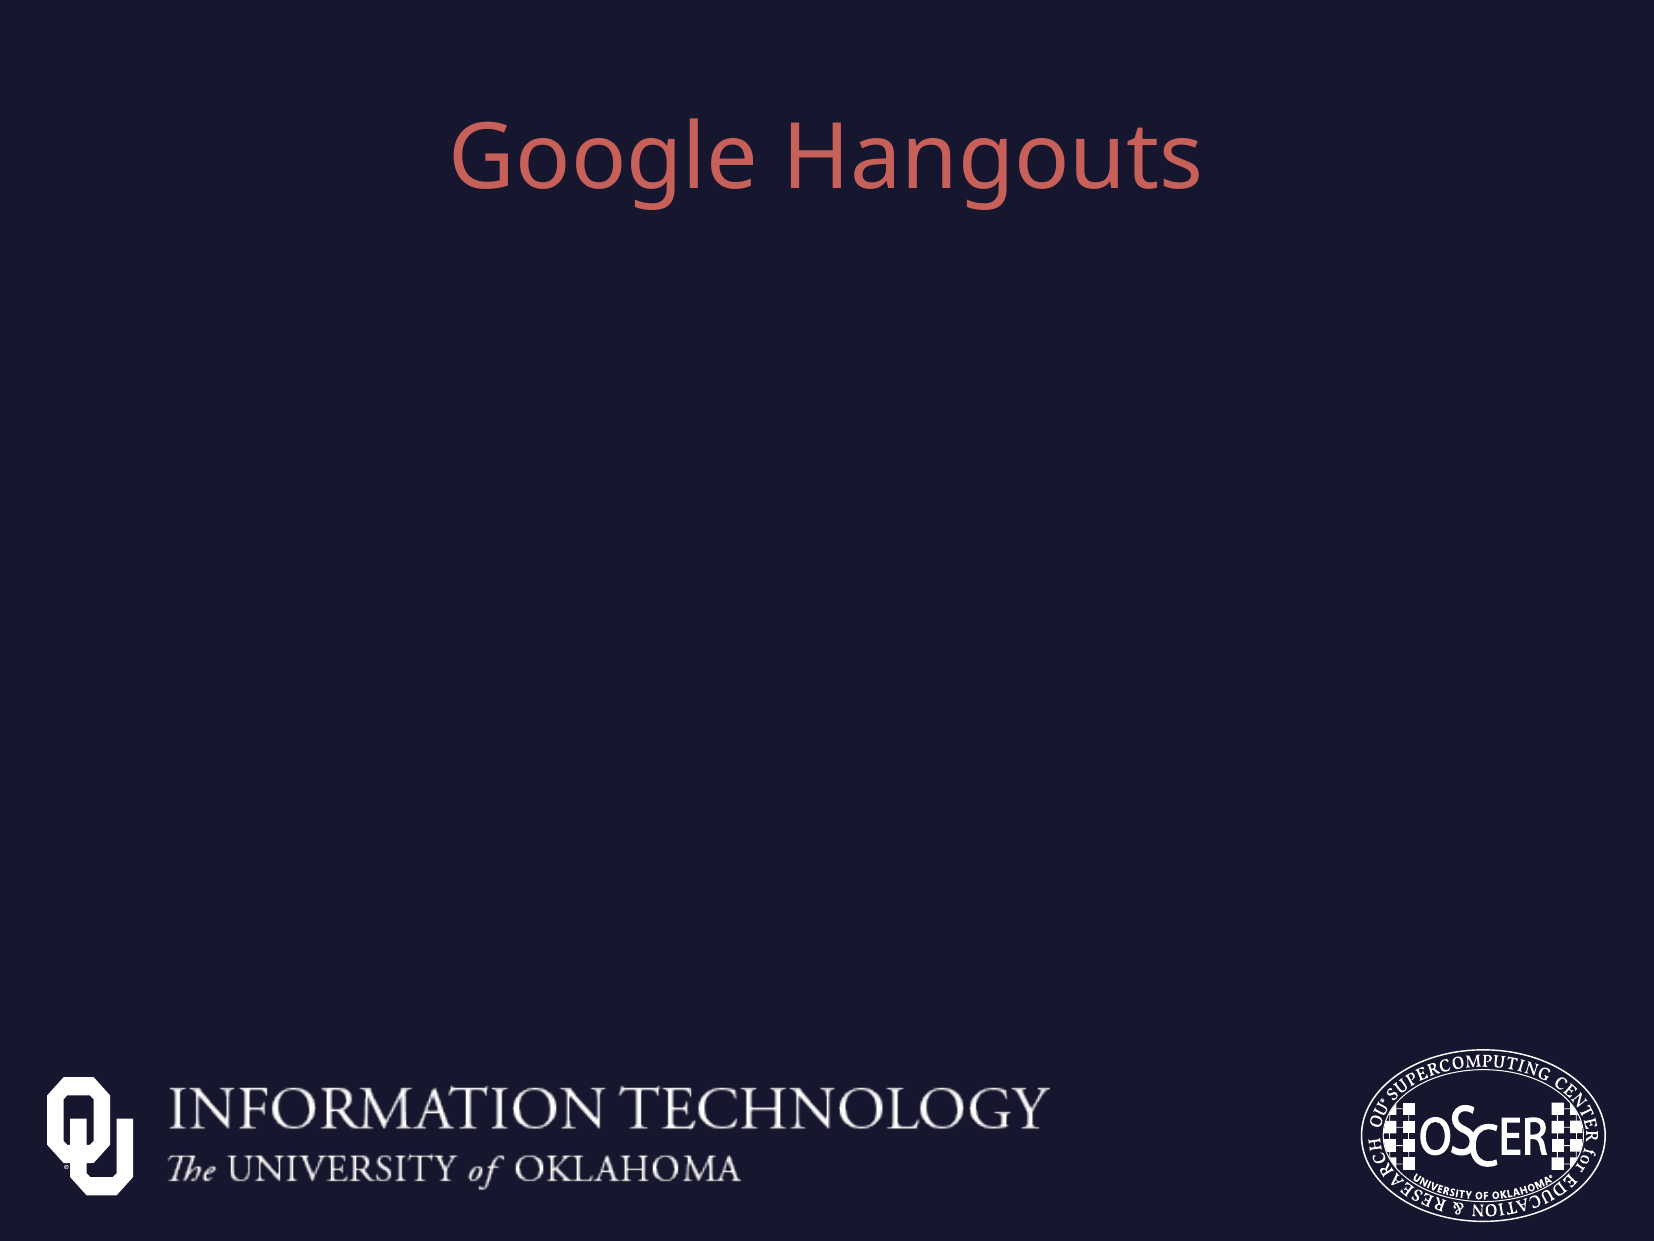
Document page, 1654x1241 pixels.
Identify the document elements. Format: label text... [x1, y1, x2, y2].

picture [159, 1075, 1050, 1195]
title Google Hangouts [82, 49, 1571, 257]
